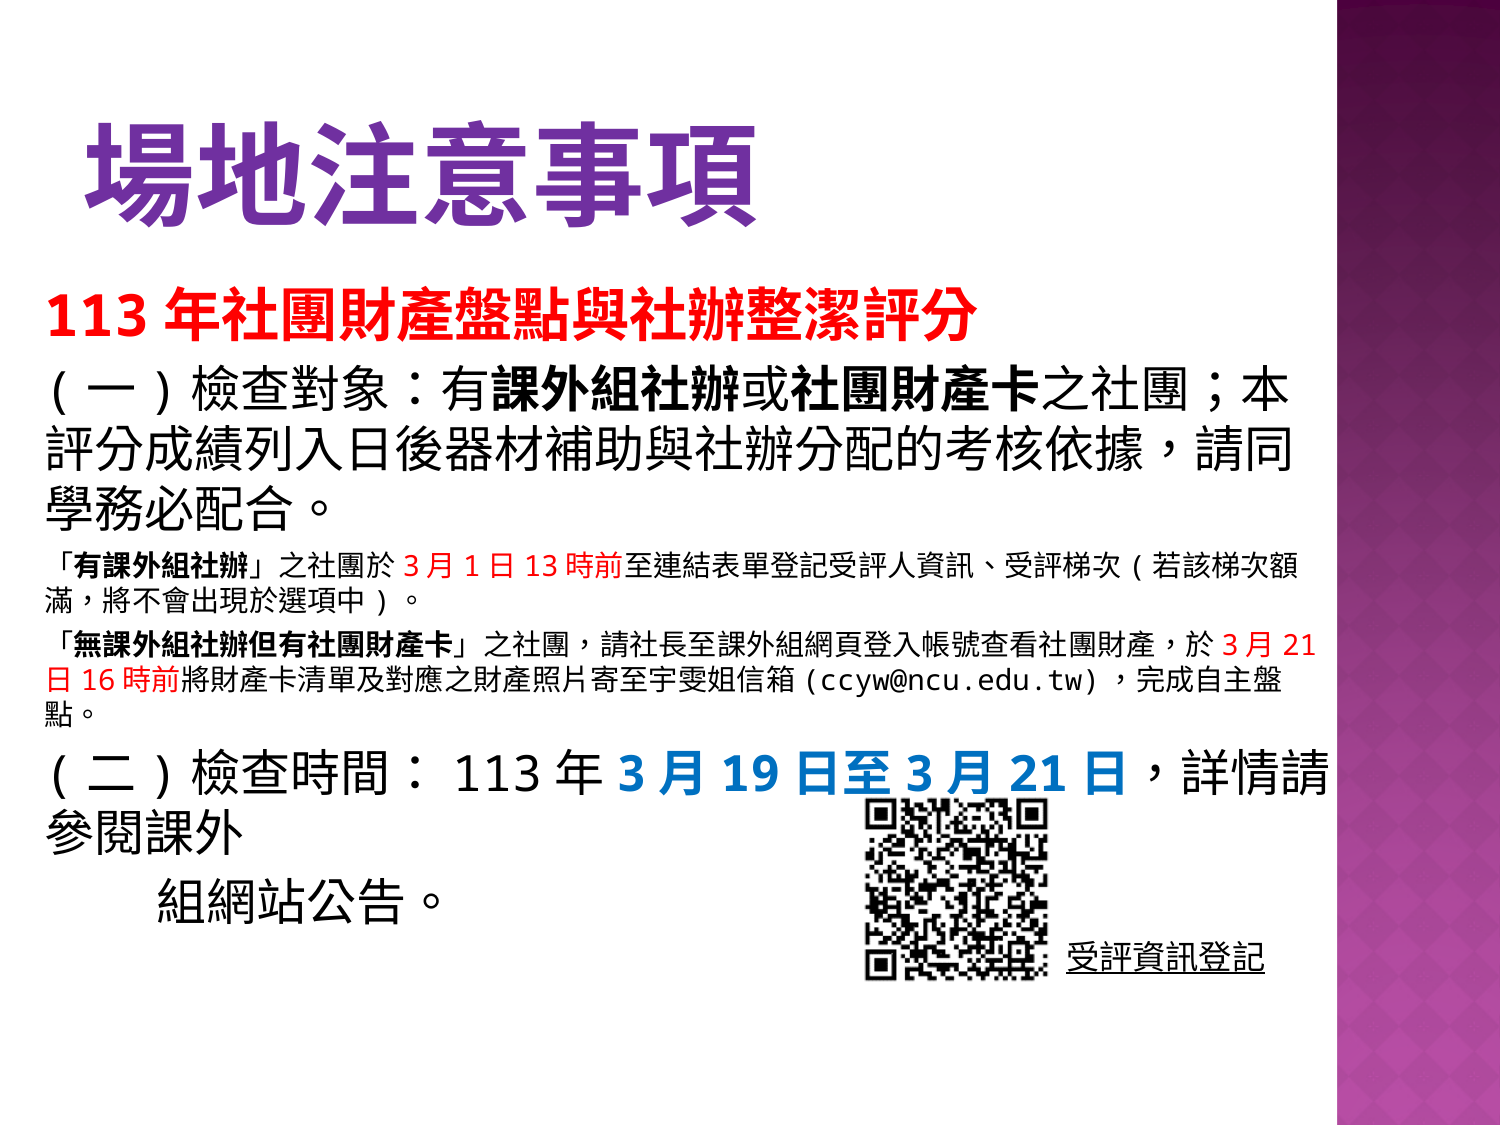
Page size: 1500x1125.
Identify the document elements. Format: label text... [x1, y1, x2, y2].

text_box 受評資訊登記 [1051, 928, 1365, 1041]
title 場地注意事項 [75, 52, 1263, 241]
picture [861, 795, 1052, 985]
list 113年社團財產盤點與社辦整潔評分 (一)檢查對象：有課外組社辦或社團財產卡之社團；本評分成績列入日後器材補助與社辦分配的考核依據，請同學務必配合。 「有課外組社辦」之社團於3月1日13時前至連結表單登記受評人資訊、受評梯次(若該梯次額滿，將不會出現於選項中)。 「無課外組社辦但有社團財產卡」之社團，請社長至課外組網頁登入帳號查看社團財產，於3月21日16時前將財產卡清單及對應之財產照片寄至宇雯姐信箱(ccyw@ncu.edu.tw)，完成自主盤點。 (二)檢查時間：113年3月19日至3月21日，詳情請參閱課外 組網站公告。 [29, 270, 1348, 1066]
